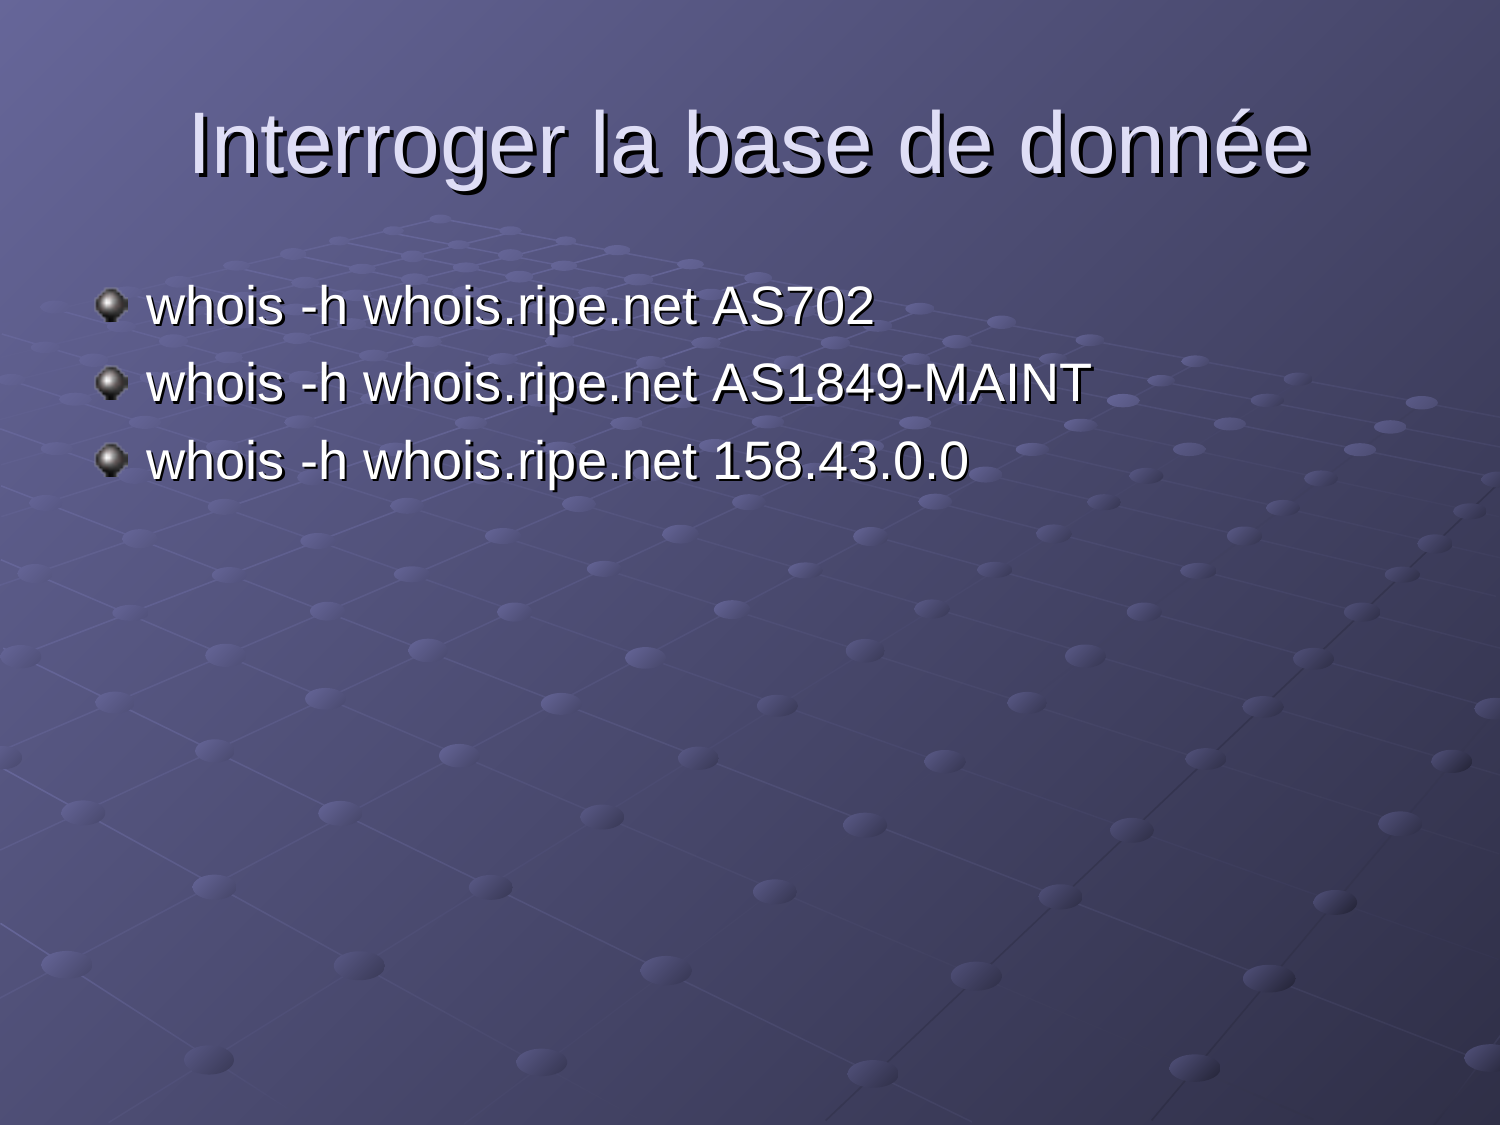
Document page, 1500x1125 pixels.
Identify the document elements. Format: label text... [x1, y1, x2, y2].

list whois -h whois.ripe.net AS702 whois -h whois.ripe.net AS1849-MAINT whois -h whois.ripe.net 158.43.0.0 [75, 262, 1426, 1007]
title Interroger la base de donnée [75, 45, 1426, 233]
